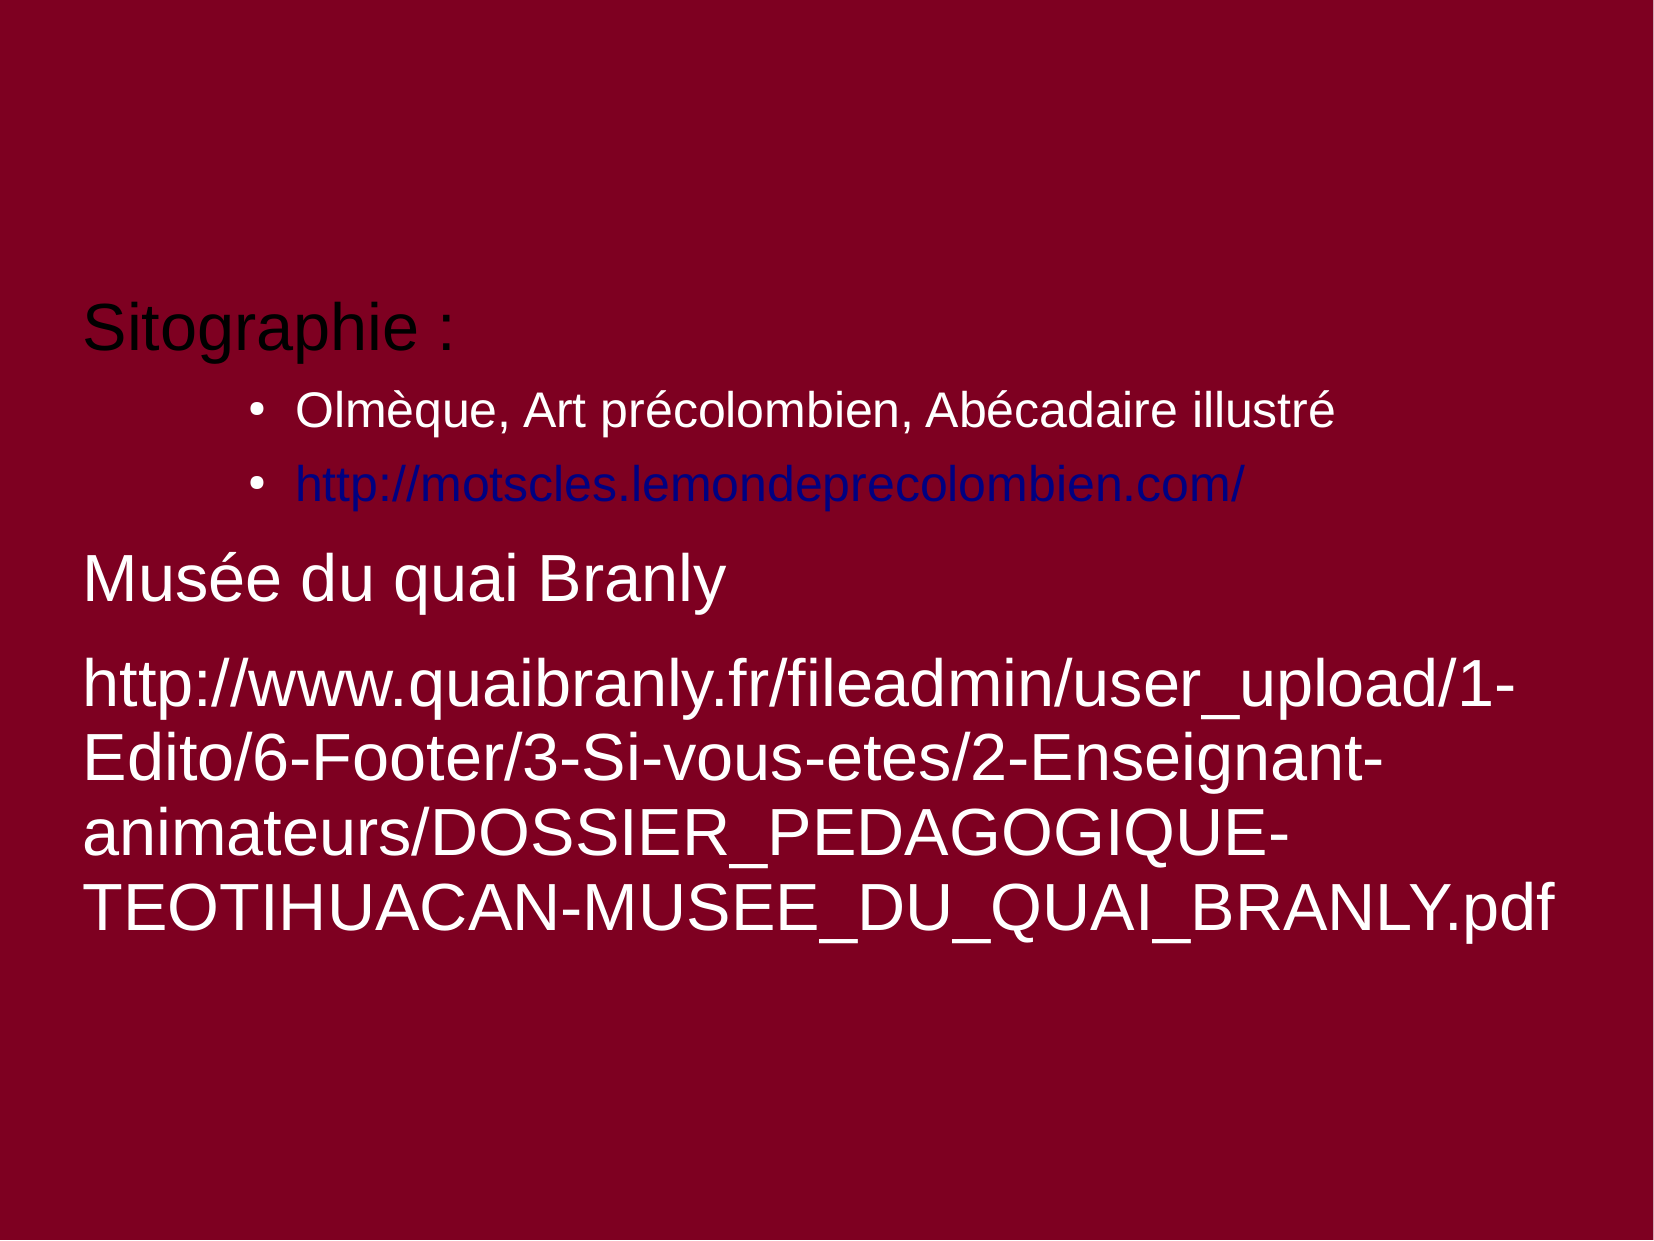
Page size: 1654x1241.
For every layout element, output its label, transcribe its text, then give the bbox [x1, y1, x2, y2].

list Sitographie : Olmèque, Art précolombien, Abécadaire illustré http://motscles.lemondeprecolombien.com/ Musée du quai Branly http://www.quaibranly.fr/fileadmin/user_upload/1-Edito/6-Footer/3-Si-vous-etes/2-Enseignant-animateurs/DOSSIER_PEDAGOGIQUE-TEOTIHUACAN-MUSEE_DU_QUAI_BRANLY.pdf [82, 290, 1571, 1010]
